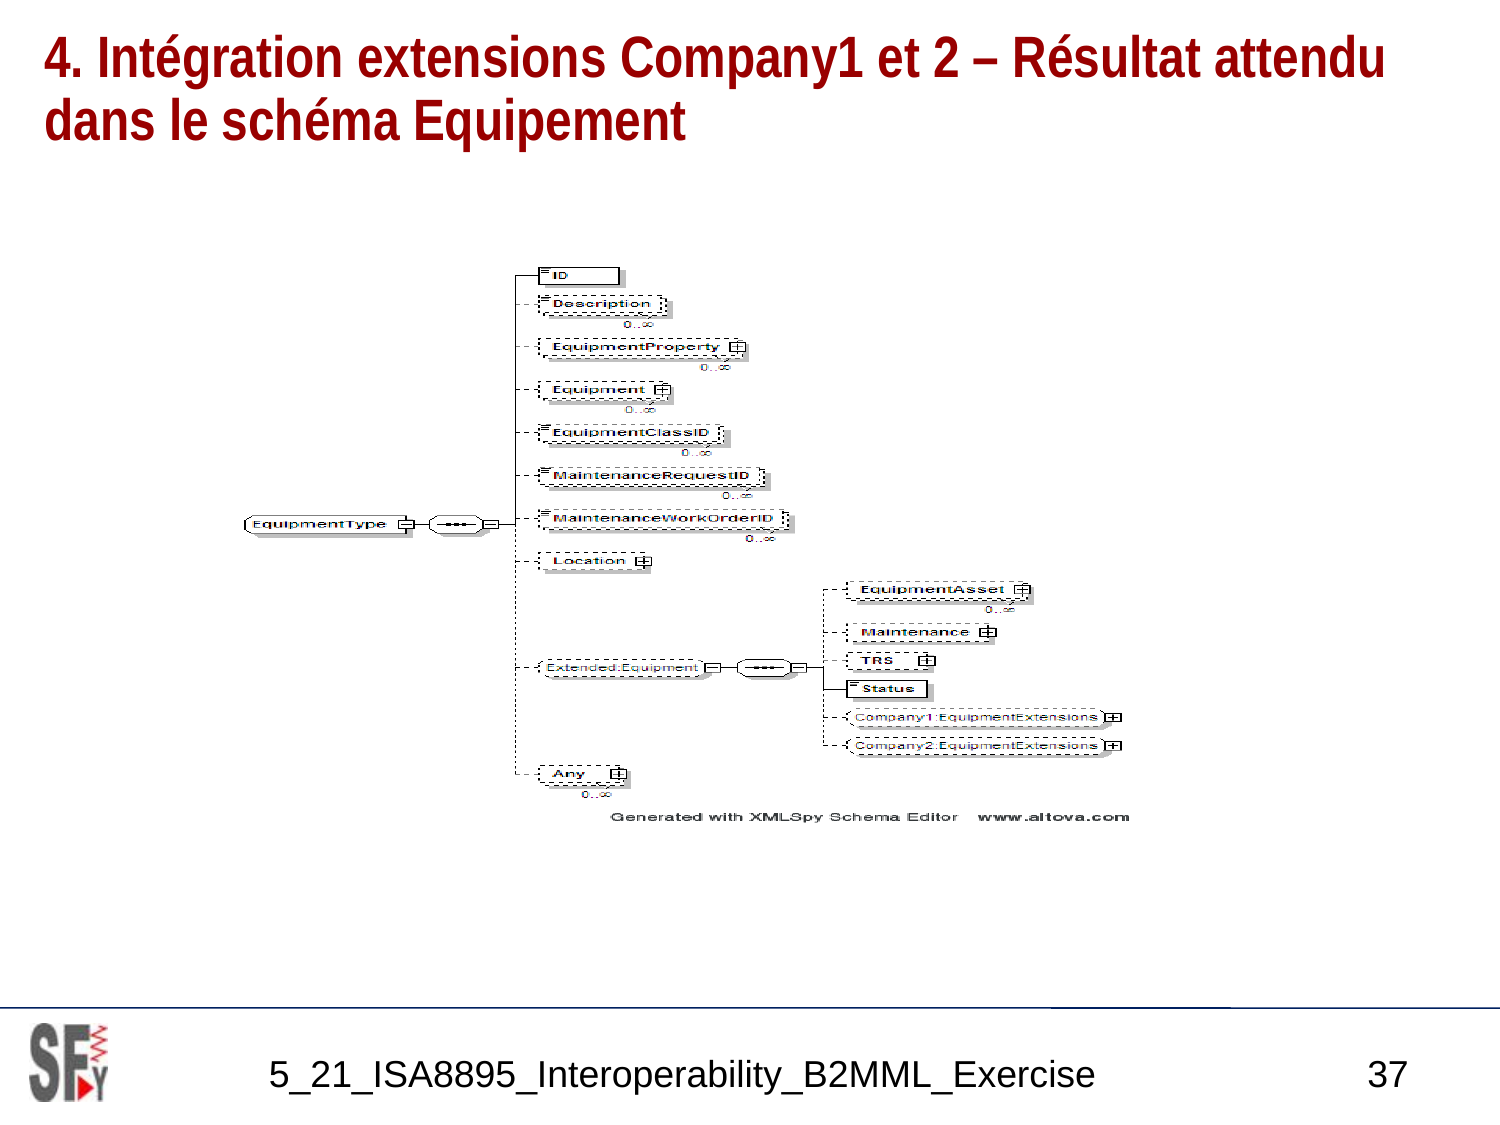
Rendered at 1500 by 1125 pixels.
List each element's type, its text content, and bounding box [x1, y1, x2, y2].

picture [237, 262, 1144, 823]
picture [29, 1023, 108, 1102]
footer 5_21_ISA8895_Interoperability_B2MML_Exercise [253, 1034, 1336, 1103]
slide_number <numéro> [1352, 1034, 1490, 1103]
title 4. Intégration extensions Company1 et 2 – Résultat attendu dans le schéma Equipement [29, 12, 1471, 138]
